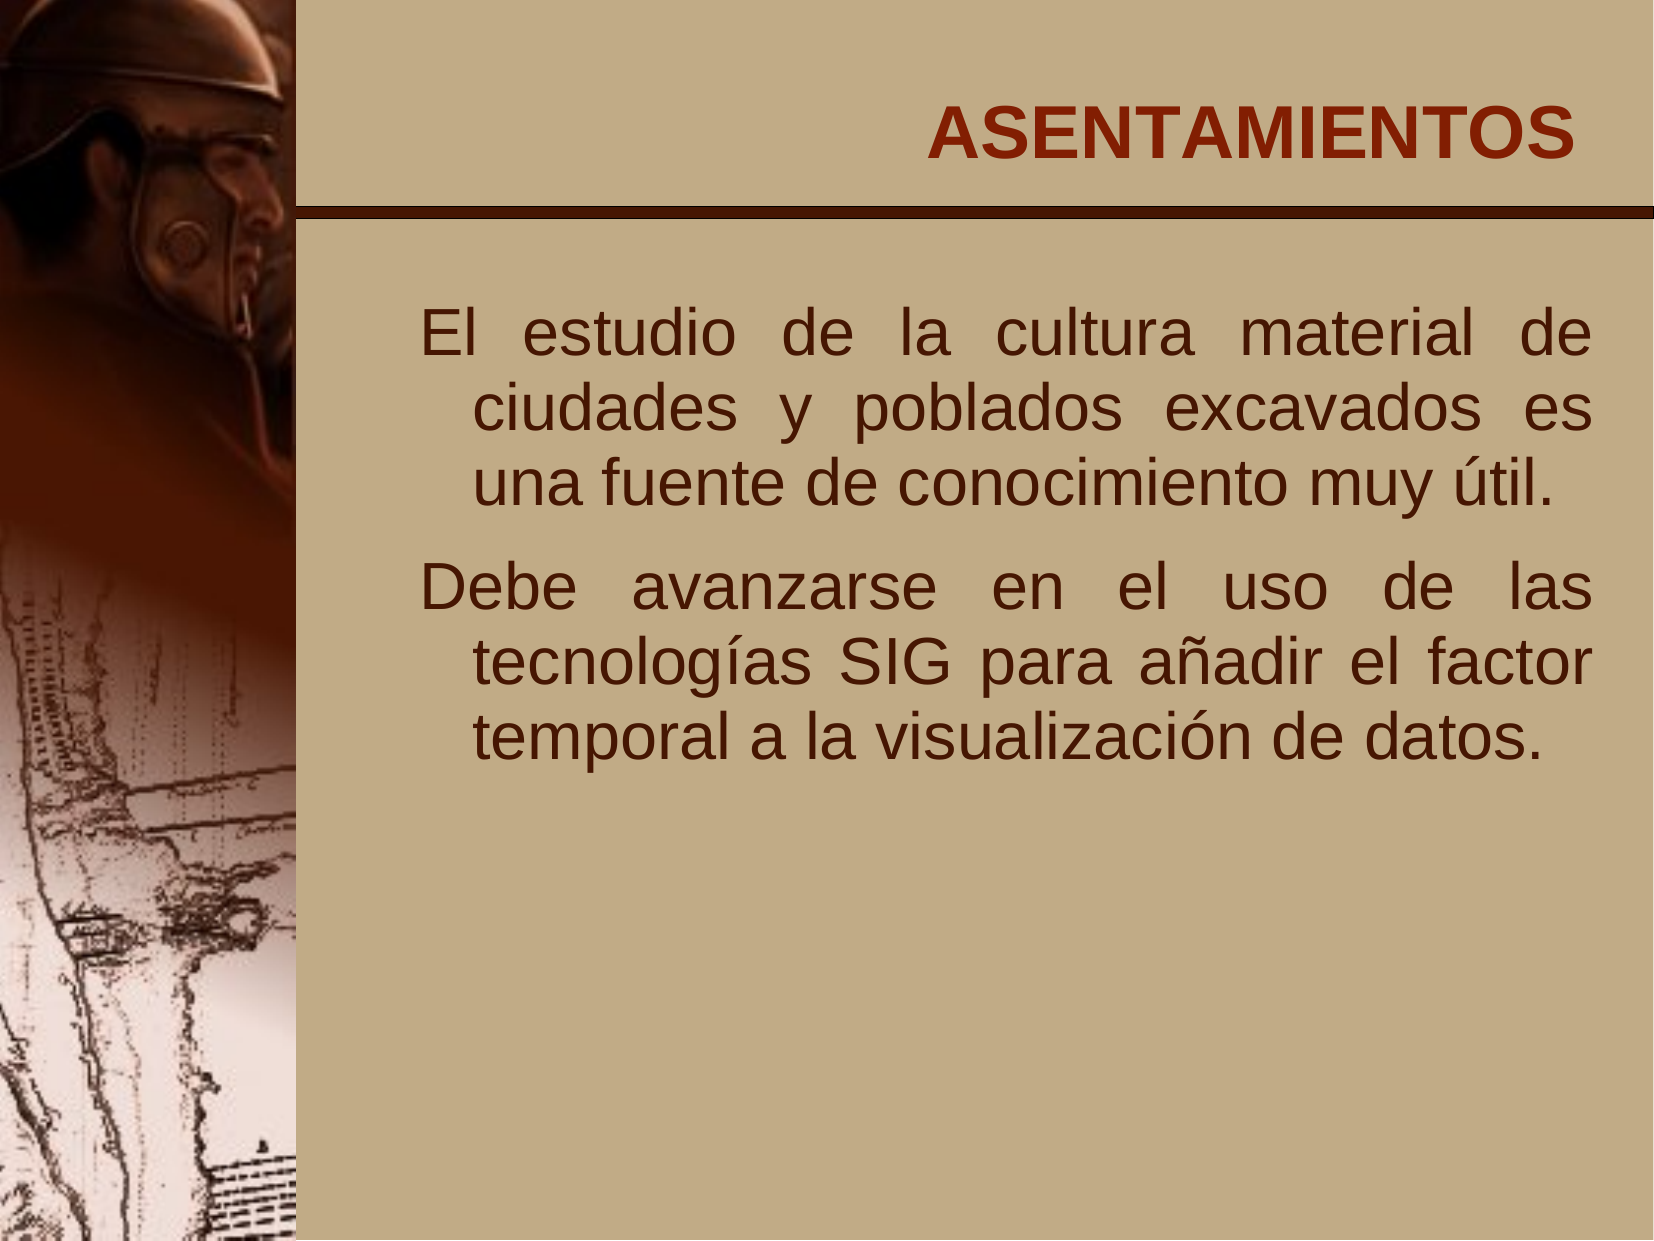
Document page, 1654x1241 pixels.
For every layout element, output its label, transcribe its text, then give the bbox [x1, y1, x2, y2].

picture [0, 0, 296, 1241]
title ASENTAMIENTOS [88, 36, 1577, 230]
list El estudio de la cultura material de ciudades y poblados excavados es una fuente de conocimiento muy útil. Debe avanzarse en el uso de las tecnologías SIG para añadir el factor temporal a la visualización de datos. [401, 295, 1595, 1182]
